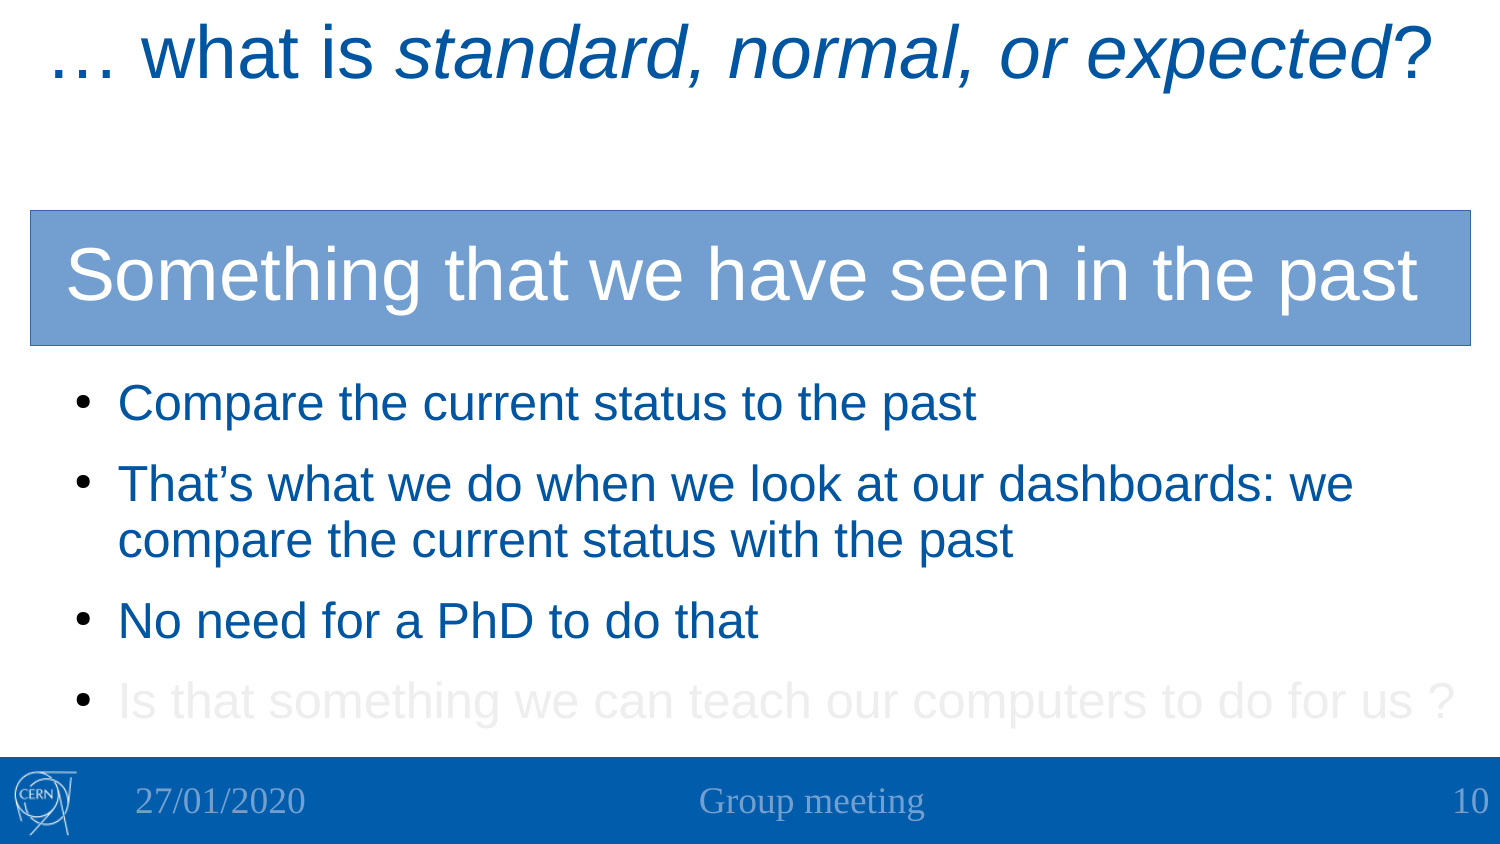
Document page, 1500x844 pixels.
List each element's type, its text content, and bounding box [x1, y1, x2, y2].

text_box Something that we have seen in the past [30, 225, 1456, 331]
title … what is standard, normal, or expected? [0, 0, 1500, 106]
list Compare the current status to the past That’s what we do when we look at our dashboards: we compare the current status with the past No need for a PhD to do that Is that something we can teach our computers to do for us ? [60, 375, 1486, 736]
text_box [30, 210, 1471, 346]
